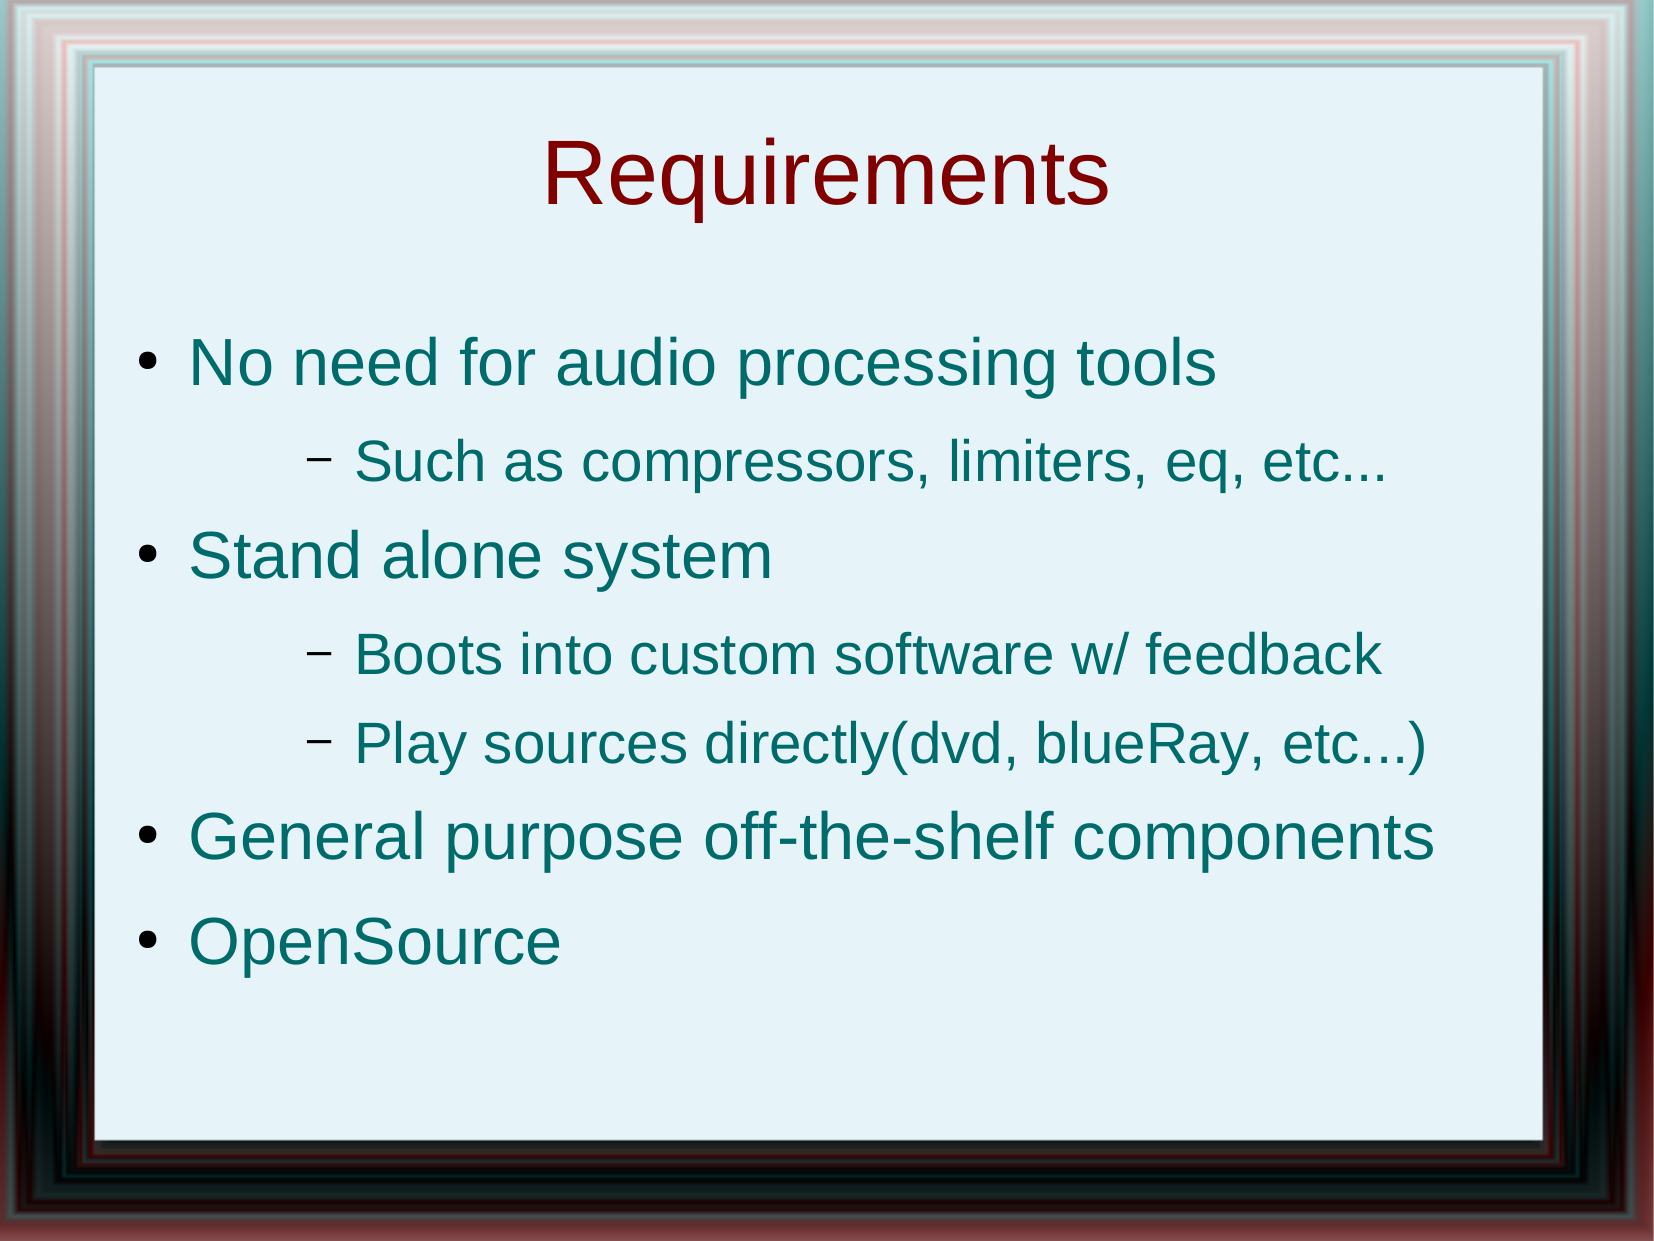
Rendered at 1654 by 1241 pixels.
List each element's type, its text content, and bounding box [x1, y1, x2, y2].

list No need for audio processing tools Such as compressors, limiters, eq, etc... Stand alone system Boots into custom software w/ feedback Play sources directly(dvd, blueRay, etc...) General purpose off-the-shelf components OpenSource [118, 324, 1506, 1034]
picture [0, 0, 1654, 1241]
title Requirements [118, 95, 1536, 250]
